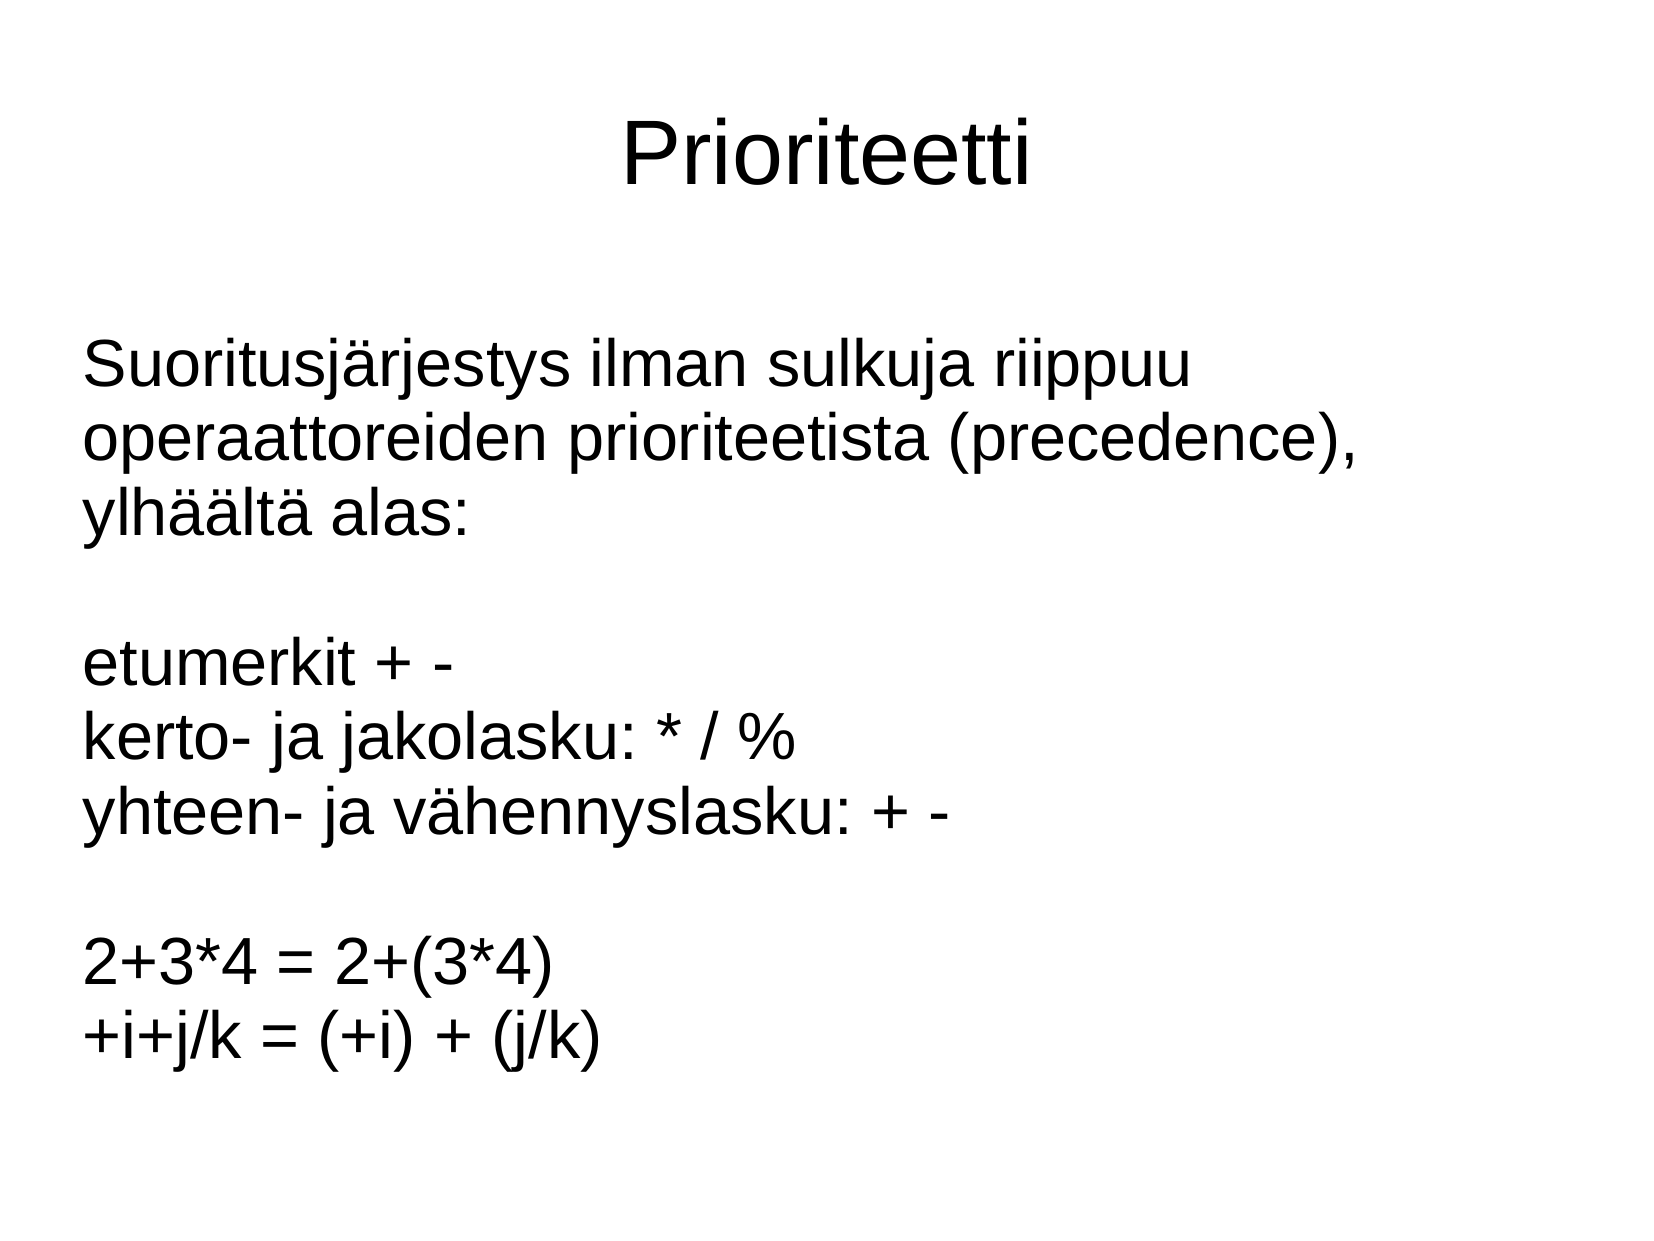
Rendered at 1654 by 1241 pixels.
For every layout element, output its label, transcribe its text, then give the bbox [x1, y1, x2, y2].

subtitle Suoritusjärjestys ilman sulkuja riippuu operaattoreiden prioriteetista (precedence), ylhäältä alas: etumerkit + - kerto- ja jakolasku: * / % yhteen- ja vähennyslasku: + - 2+3*4 = 2+(3*4) +i+j/k = (+i) + (j/k) [82, 297, 1571, 1102]
title Prioriteetti [82, 56, 1571, 250]
